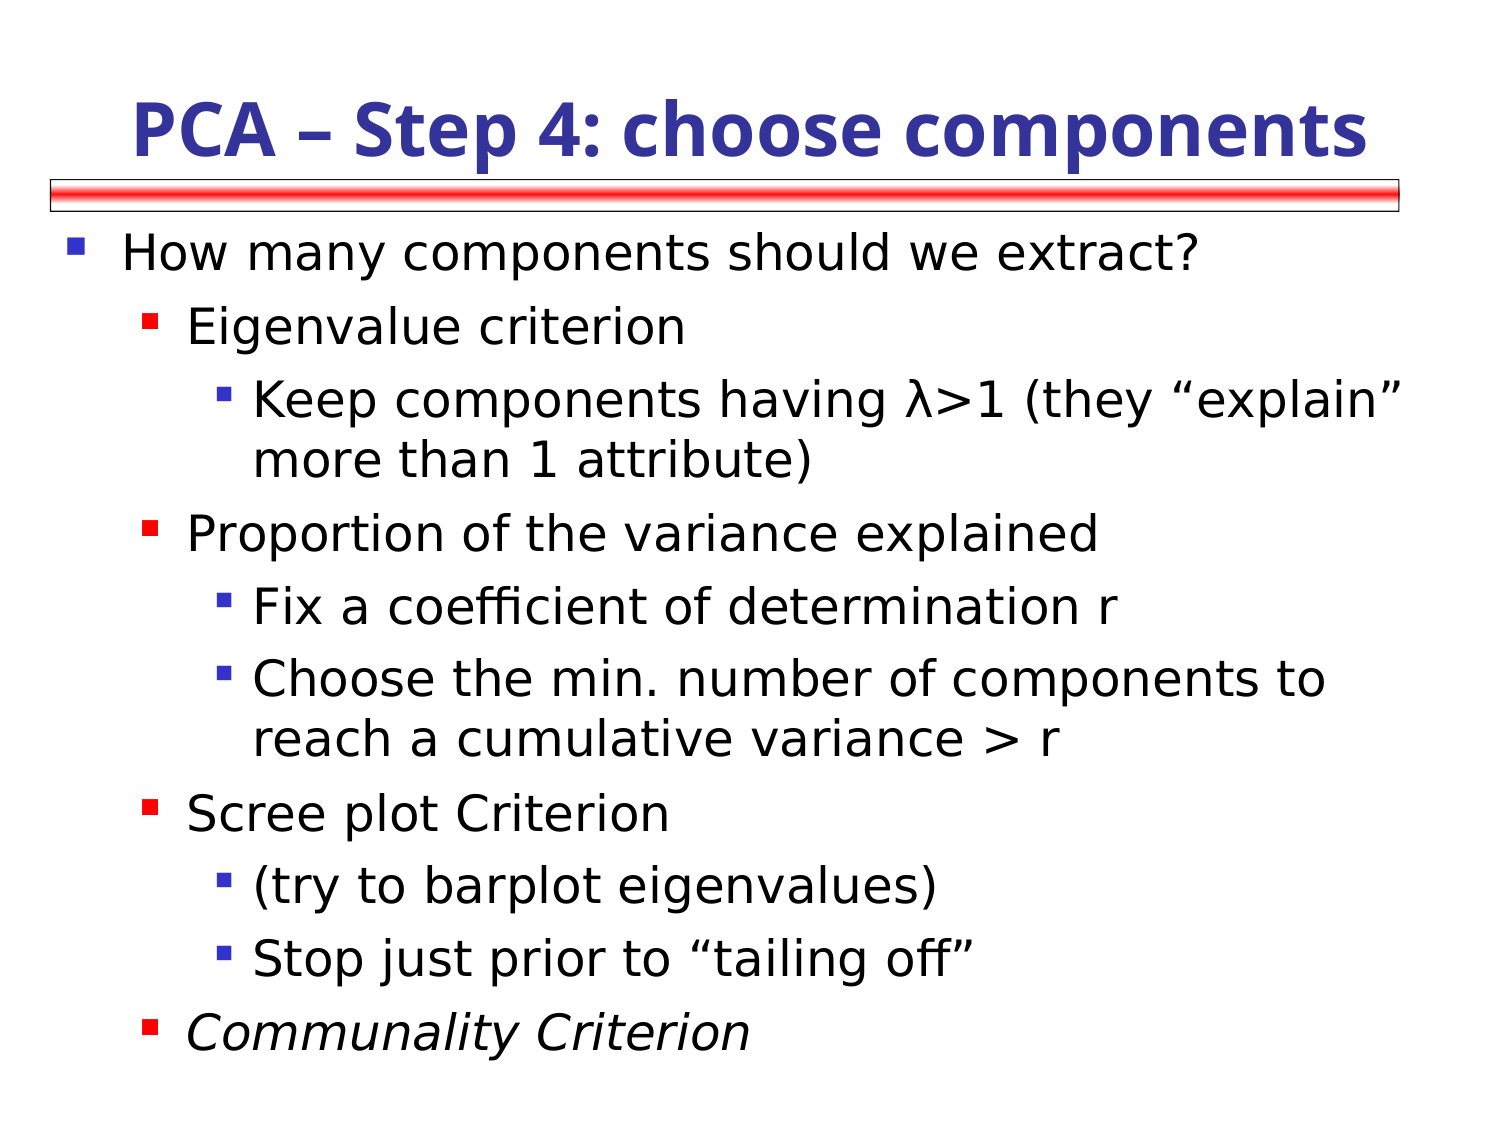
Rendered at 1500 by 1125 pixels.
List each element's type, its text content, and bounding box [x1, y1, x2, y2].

list How many components should we extract? Eigenvalue criterion Keep components having λ>1 (they “explain” more than 1 attribute) Proportion of the variance explained Fix a coefficient of determination r Choose the min. number of components to reach a cumulative variance > r Scree plot Criterion (try to barplot eigenvalues) Stop just prior to “tailing off” Communality Criterion [49, 212, 1425, 1081]
title PCA – Step 4: choose components [0, 74, 1500, 180]
